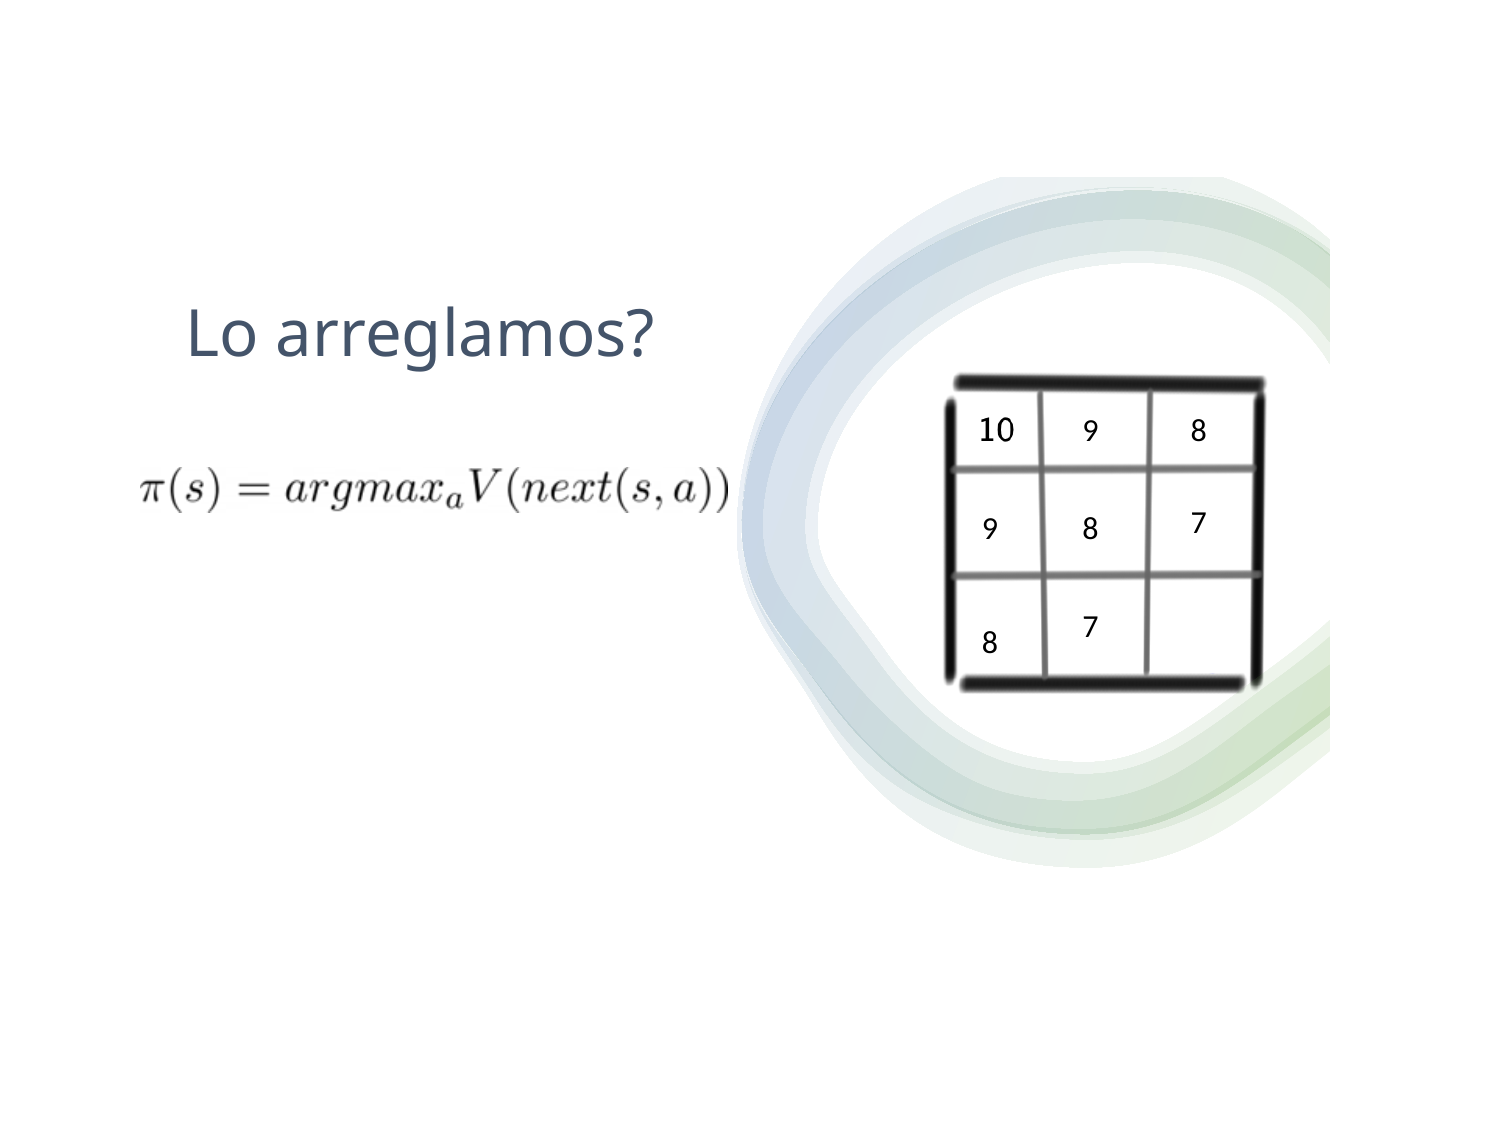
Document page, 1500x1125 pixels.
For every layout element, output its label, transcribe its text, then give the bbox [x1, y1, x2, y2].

text_box 9 [966, 504, 1024, 554]
text_box 8 [966, 618, 1024, 668]
title Lo arreglamos? [170, 260, 678, 411]
text_box 8 [1067, 504, 1124, 554]
picture [915, 345, 1289, 709]
text_box [88, 177, 1330, 886]
text_box 8 [1175, 406, 1233, 456]
picture [140, 467, 728, 513]
text_box 7 [1175, 498, 1233, 549]
text_box 7 [1067, 602, 1124, 653]
text_box 9 [1067, 406, 1124, 456]
